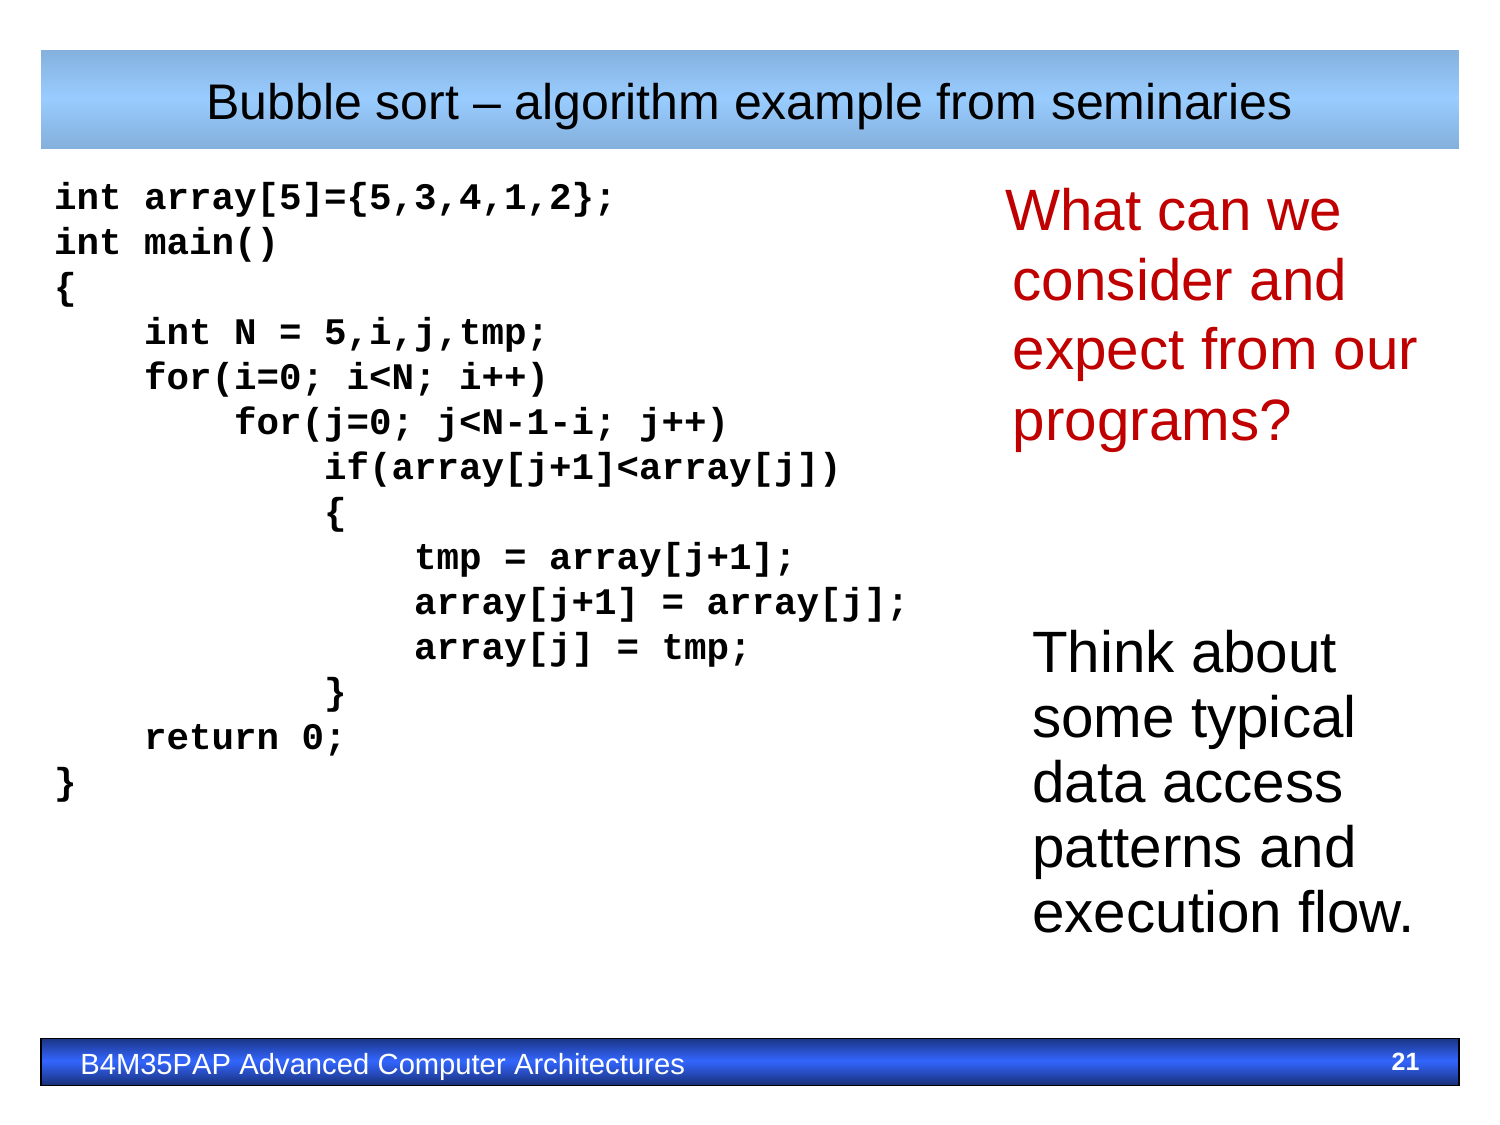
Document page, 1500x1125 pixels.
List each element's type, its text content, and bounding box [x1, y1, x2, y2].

text_box What can we consider and expect from our programs? [941, 164, 1458, 528]
title Bubble sort – algorithm example from seminaries [41, 50, 1459, 149]
text_box Think about some typical data access patterns and execution flow. [1017, 612, 1443, 953]
text_box int array[5]={5,3,4,1,2}; int main() { int N = 5,i,j,tmp; for(i=0; i<N; i++) for(j=0; j<N-1-i; j++) if(array[j+1]<array[j]) { tmp = array[j+1]; array[j+1] = array[j]; array[j] = tmp; } return 0; } [39, 164, 955, 810]
